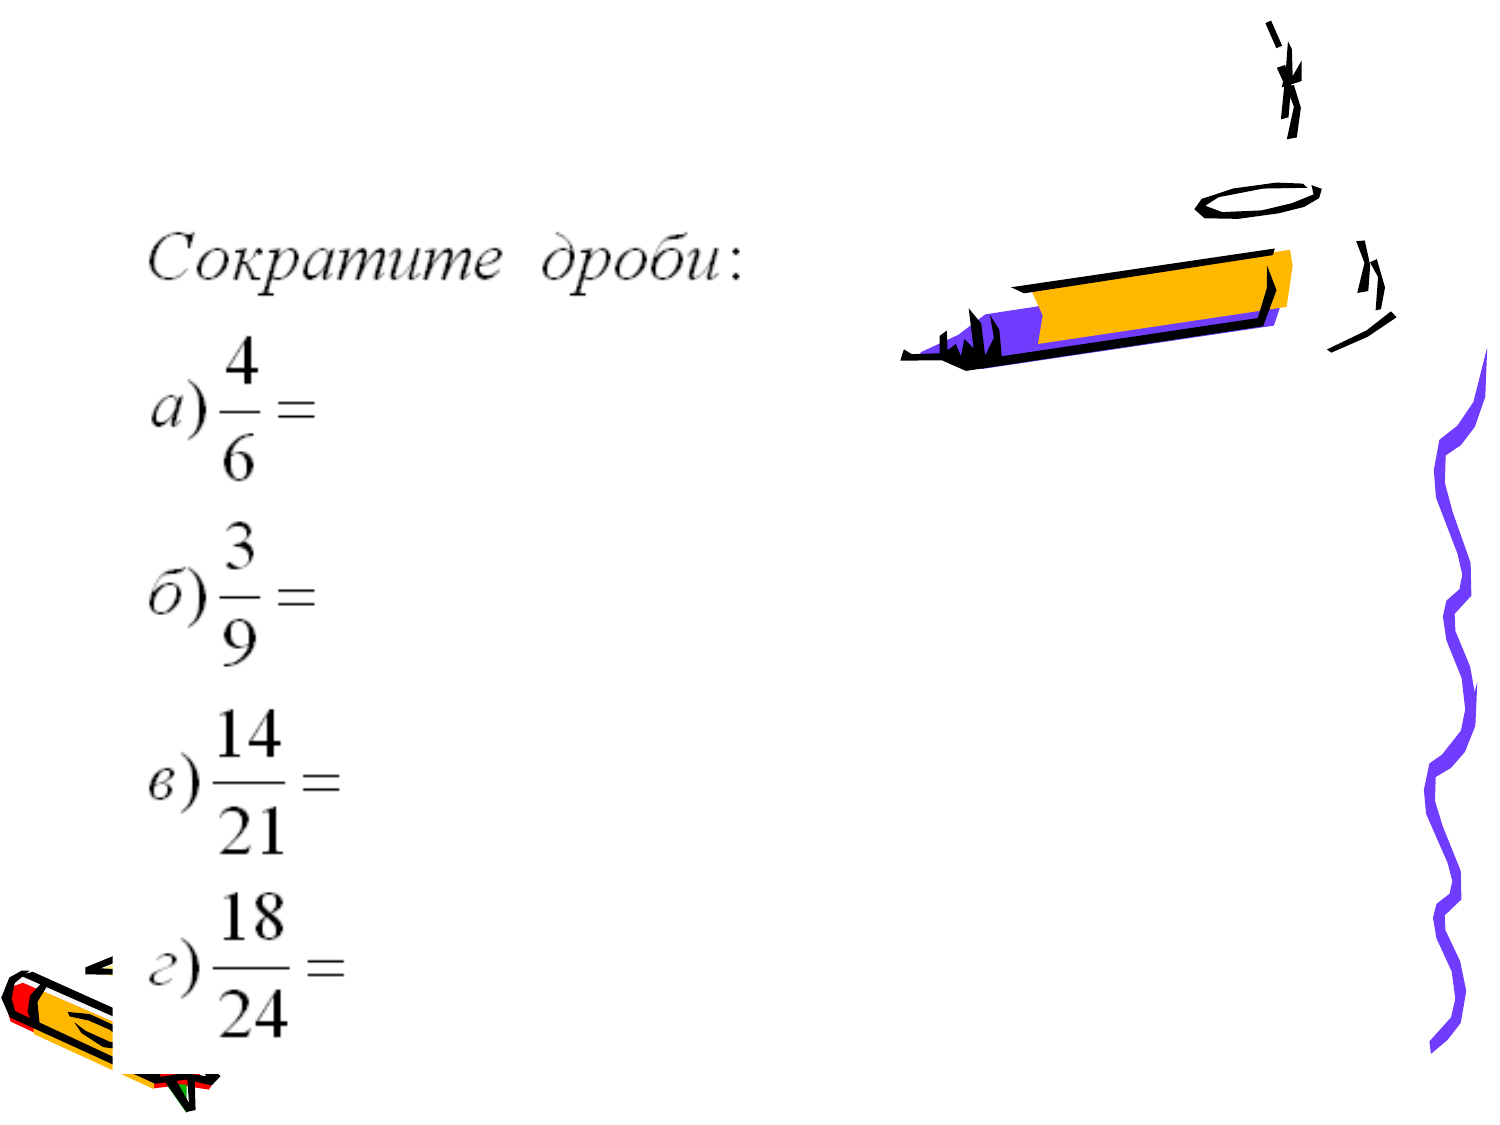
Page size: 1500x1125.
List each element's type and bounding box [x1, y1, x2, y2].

picture [112, 212, 763, 1074]
